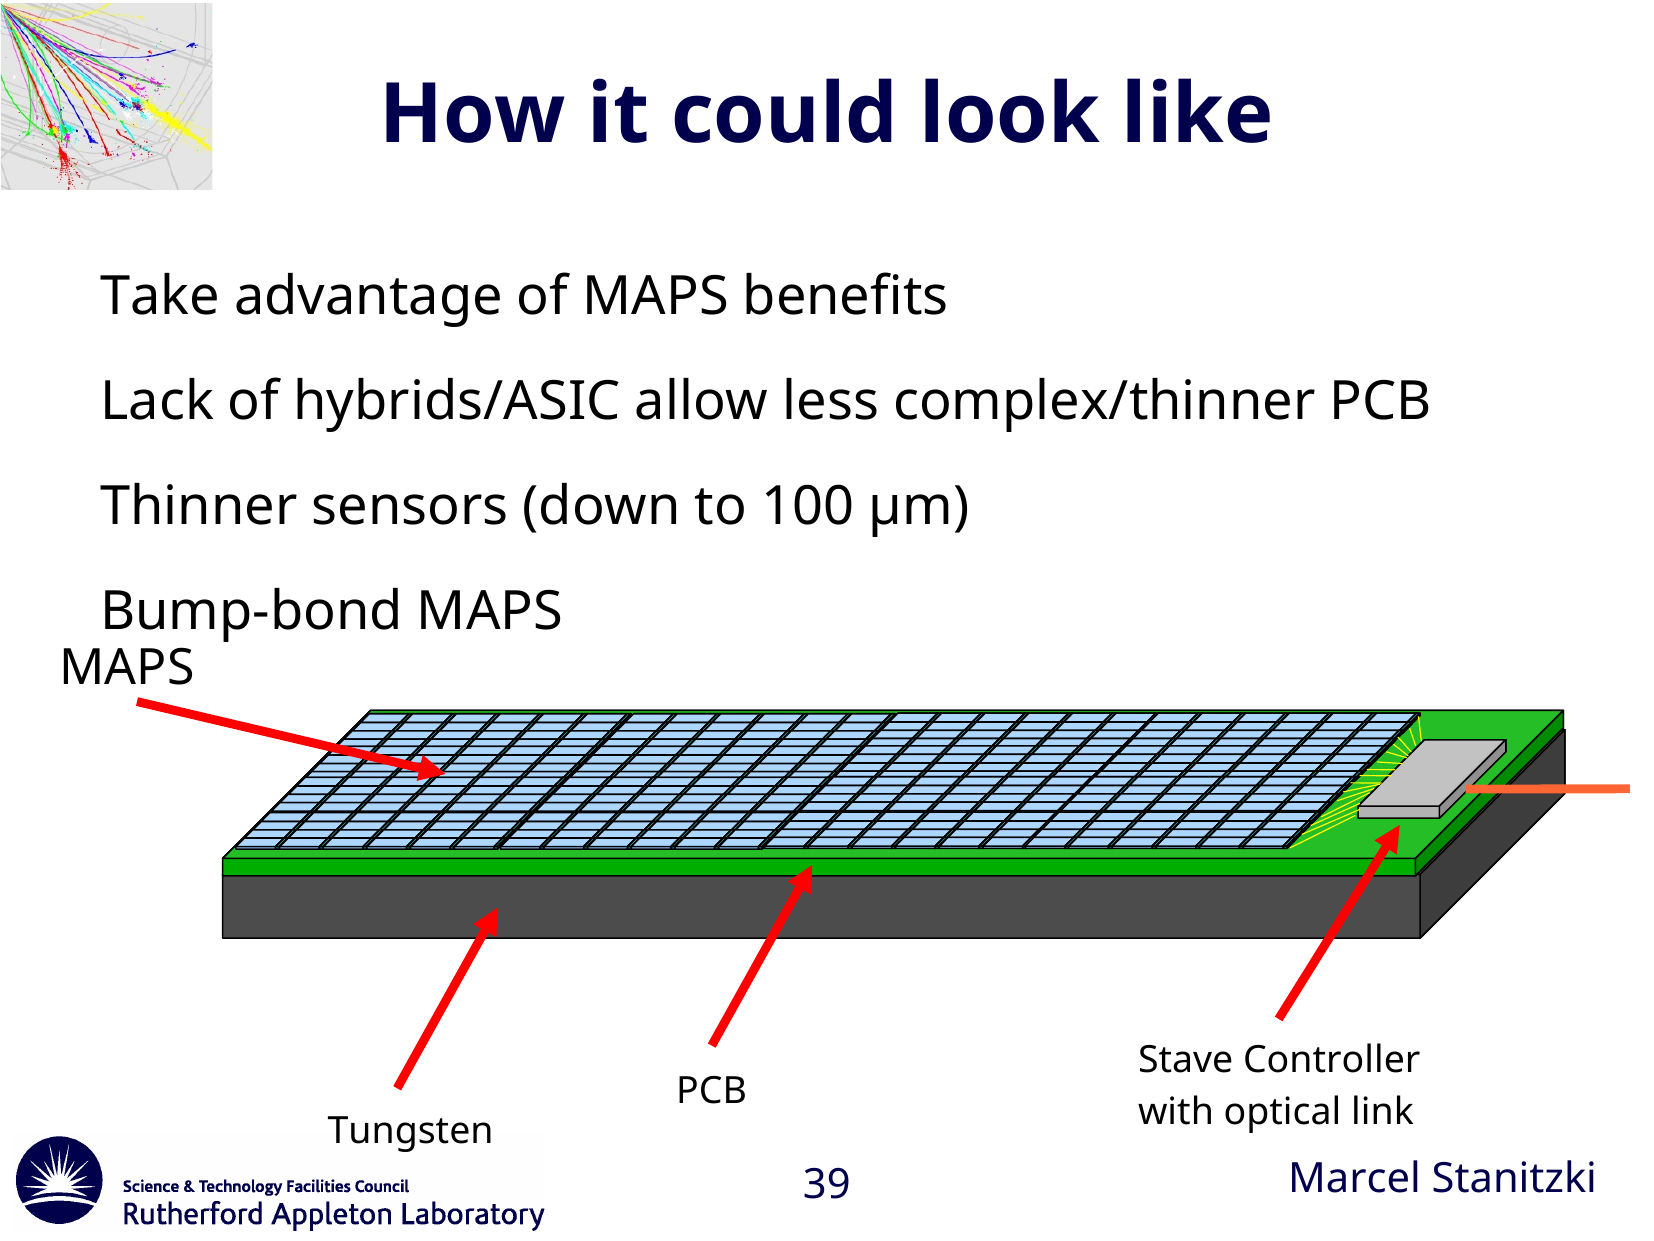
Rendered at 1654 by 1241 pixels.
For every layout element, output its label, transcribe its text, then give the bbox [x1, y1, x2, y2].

text_box [668, 713, 677, 722]
text_box [1233, 713, 1241, 721]
text_box [802, 755, 810, 763]
text_box [758, 838, 766, 846]
text_box [410, 829, 427, 846]
text_box [1252, 785, 1260, 793]
text_box [392, 722, 400, 730]
text_box [896, 745, 905, 754]
text_box [430, 731, 438, 739]
text_box [340, 821, 348, 829]
title How it could look like [203, 5, 1451, 213]
text_box [900, 745, 909, 754]
text_box [1248, 785, 1256, 793]
text_box [618, 713, 627, 722]
text_box [879, 762, 888, 771]
text_box [396, 722, 404, 730]
text_box [1035, 785, 1043, 793]
text_box [1313, 738, 1351, 776]
text_box [323, 837, 332, 846]
text_box [527, 722, 535, 730]
text_box [319, 837, 328, 846]
text_box [1178, 730, 1224, 776]
text_box [662, 802, 671, 811]
text_box [883, 802, 891, 810]
text_box [999, 730, 1007, 738]
text_box [222, 859, 1372, 939]
text_box [354, 802, 363, 811]
text_box [778, 777, 787, 786]
text_box [920, 721, 929, 730]
text_box [1326, 793, 1335, 802]
text_box [619, 763, 627, 771]
text_box [578, 713, 587, 722]
text_box [1195, 793, 1204, 802]
text_box [810, 786, 818, 794]
text_box [1055, 721, 1064, 730]
picture [0, 3, 213, 190]
list Take advantage of MAPS benefits Lack of hybrids/ASIC allow less complex/thinner PCB Thinner sensors (down to 100 µm) Bump-bond MAPS [82, 254, 1611, 631]
text_box [304, 813, 312, 821]
picture [14, 1133, 545, 1231]
text_box [795, 713, 804, 722]
text_box MAPS [45, 622, 213, 698]
text_box [762, 730, 787, 755]
text_box [487, 713, 496, 722]
text_box [1489, 710, 1565, 784]
text_box [904, 785, 912, 793]
text_box [454, 730, 479, 755]
text_box [671, 755, 679, 763]
text_box [1117, 785, 1125, 793]
text_box [1216, 776, 1225, 785]
text_box [454, 837, 463, 846]
text_box PCB [661, 1055, 765, 1117]
text_box [1130, 730, 1138, 738]
text_box [970, 730, 1011, 771]
text_box [744, 763, 758, 777]
text_box [1027, 745, 1036, 754]
text_box [659, 754, 676, 771]
text_box [569, 763, 577, 771]
text_box [883, 762, 892, 771]
text_box [523, 722, 531, 730]
text_box [435, 812, 444, 821]
text_box [375, 786, 383, 794]
text_box Tungsten [312, 1095, 515, 1157]
text_box [314, 803, 322, 812]
text_box [288, 830, 295, 837]
text_box [1031, 745, 1040, 754]
text_box [471, 821, 479, 829]
text_box [1121, 785, 1129, 793]
text_box [1014, 762, 1023, 771]
text_box [790, 755, 806, 771]
text_box [799, 713, 808, 722]
text_box [1335, 794, 1565, 939]
text_box [700, 722, 708, 730]
text_box [766, 730, 791, 755]
text_box [1016, 713, 1024, 721]
text_box [1019, 713, 1028, 722]
text_box Stave Controller with optical link [1123, 1024, 1453, 1131]
text_box [647, 730, 656, 739]
text_box [447, 713, 456, 722]
text_box [554, 730, 570, 746]
text_box [683, 786, 691, 794]
text_box [235, 713, 1421, 850]
text_box [442, 754, 459, 771]
text_box [664, 713, 673, 722]
text_box [1358, 739, 1506, 819]
text_box [1182, 738, 1220, 776]
text_box [924, 721, 933, 730]
text_box [635, 730, 660, 755]
text_box [467, 739, 474, 746]
text_box [450, 837, 459, 846]
text_box [762, 789, 775, 802]
text_box [743, 812, 752, 821]
text_box [679, 786, 687, 794]
text_box [319, 794, 327, 802]
text_box [648, 821, 656, 829]
text_box [1010, 762, 1019, 771]
text_box [1212, 776, 1221, 785]
text_box [632, 746, 640, 754]
text_box [585, 730, 610, 755]
text_box [1343, 776, 1352, 785]
text_box [445, 802, 454, 812]
text_box [336, 777, 344, 785]
text_box [1199, 789, 1212, 802]
text_box [1309, 738, 1347, 776]
text_box [1147, 713, 1155, 721]
text_box [483, 722, 491, 730]
text_box [727, 829, 735, 837]
text_box [279, 838, 287, 846]
text_box [490, 755, 498, 763]
